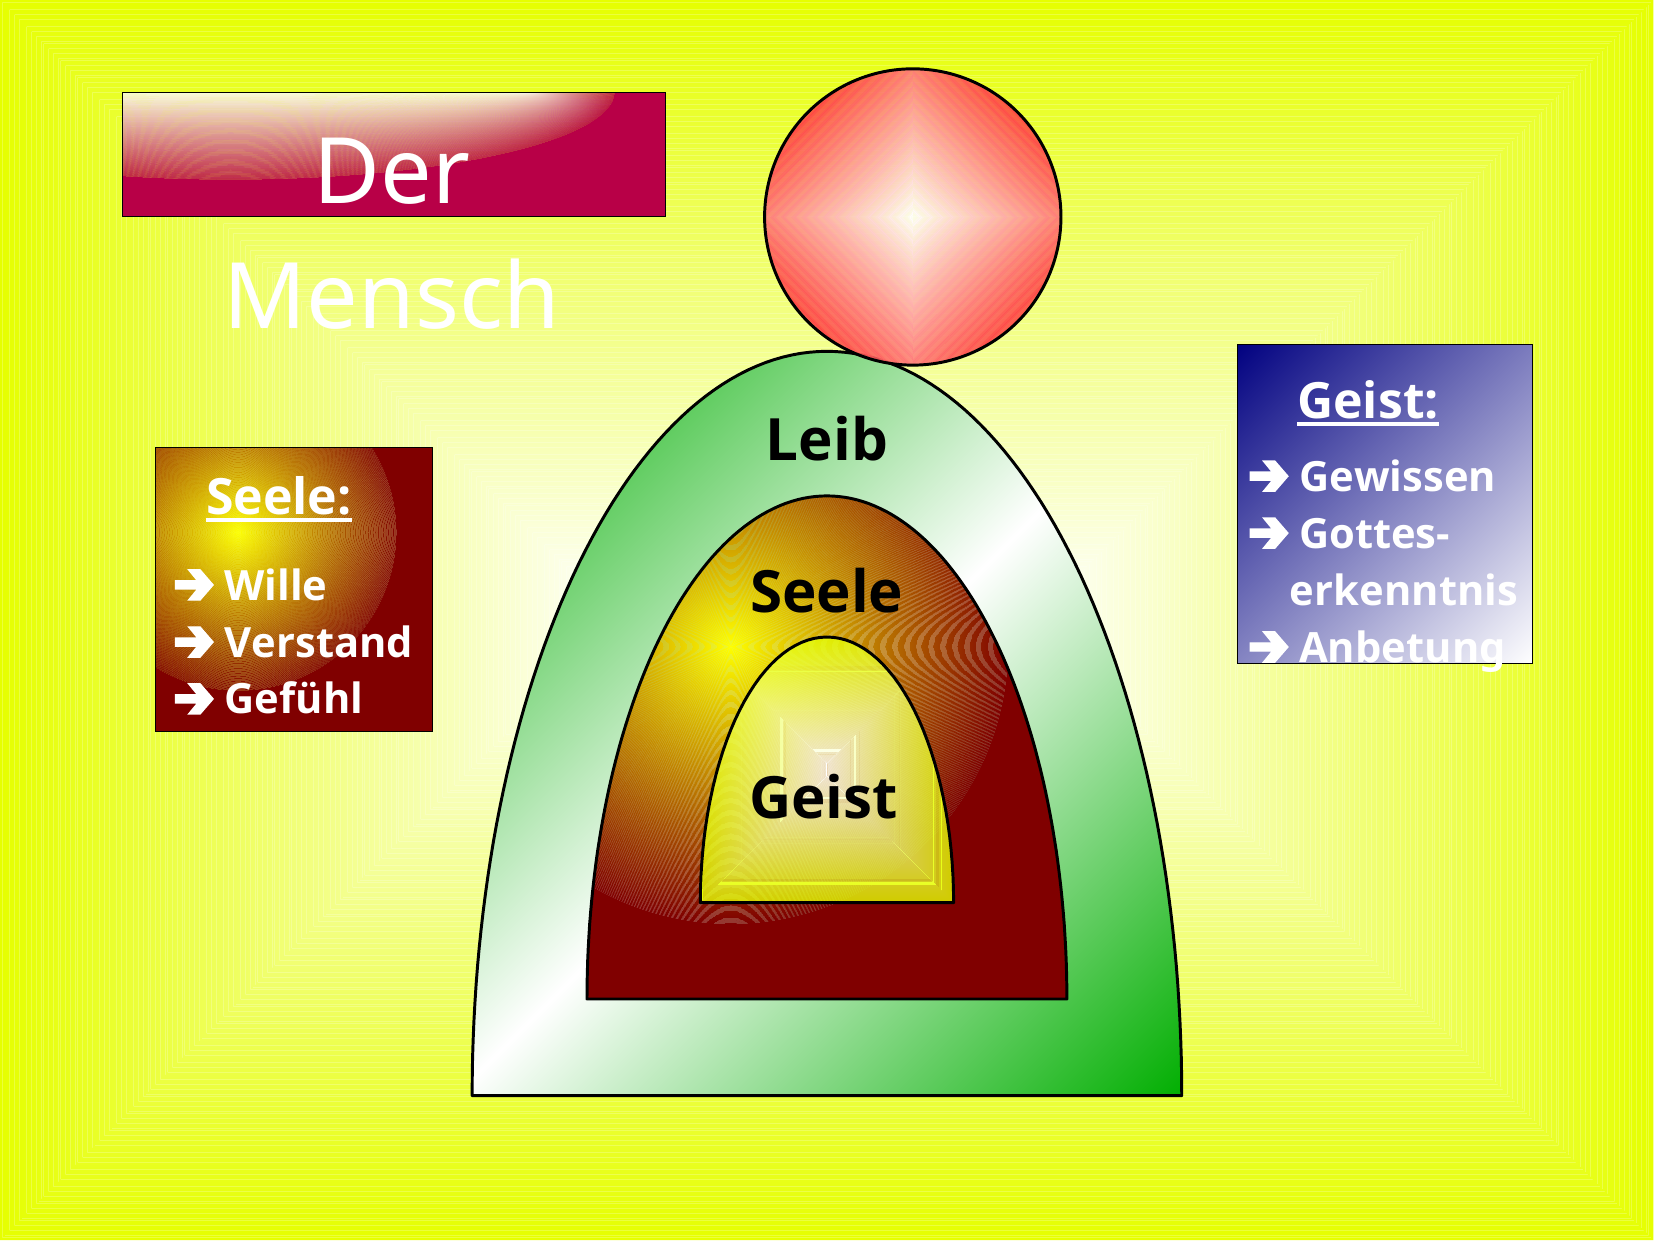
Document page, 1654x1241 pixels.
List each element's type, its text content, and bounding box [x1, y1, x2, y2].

text_box [472, 68, 1182, 1096]
text_box [1487, 649, 1496, 657]
text_box Der Mensch [136, 105, 648, 206]
text_box  Gewissen  Gottes- erkenntnis  Anbetung [1246, 446, 1521, 649]
text_box [1237, 344, 1533, 664]
text_box [122, 92, 666, 217]
text_box Geist [749, 756, 905, 832]
text_box [155, 447, 433, 732]
text_box Geist: [1297, 365, 1473, 426]
text_box Seele: [206, 461, 387, 522]
text_box [1364, 649, 1373, 657]
text_box Leib [764, 398, 889, 474]
text_box  Wille  Verstand  Gefühl [172, 555, 410, 707]
text_box [1433, 649, 1442, 657]
text_box Seele [723, 549, 931, 625]
